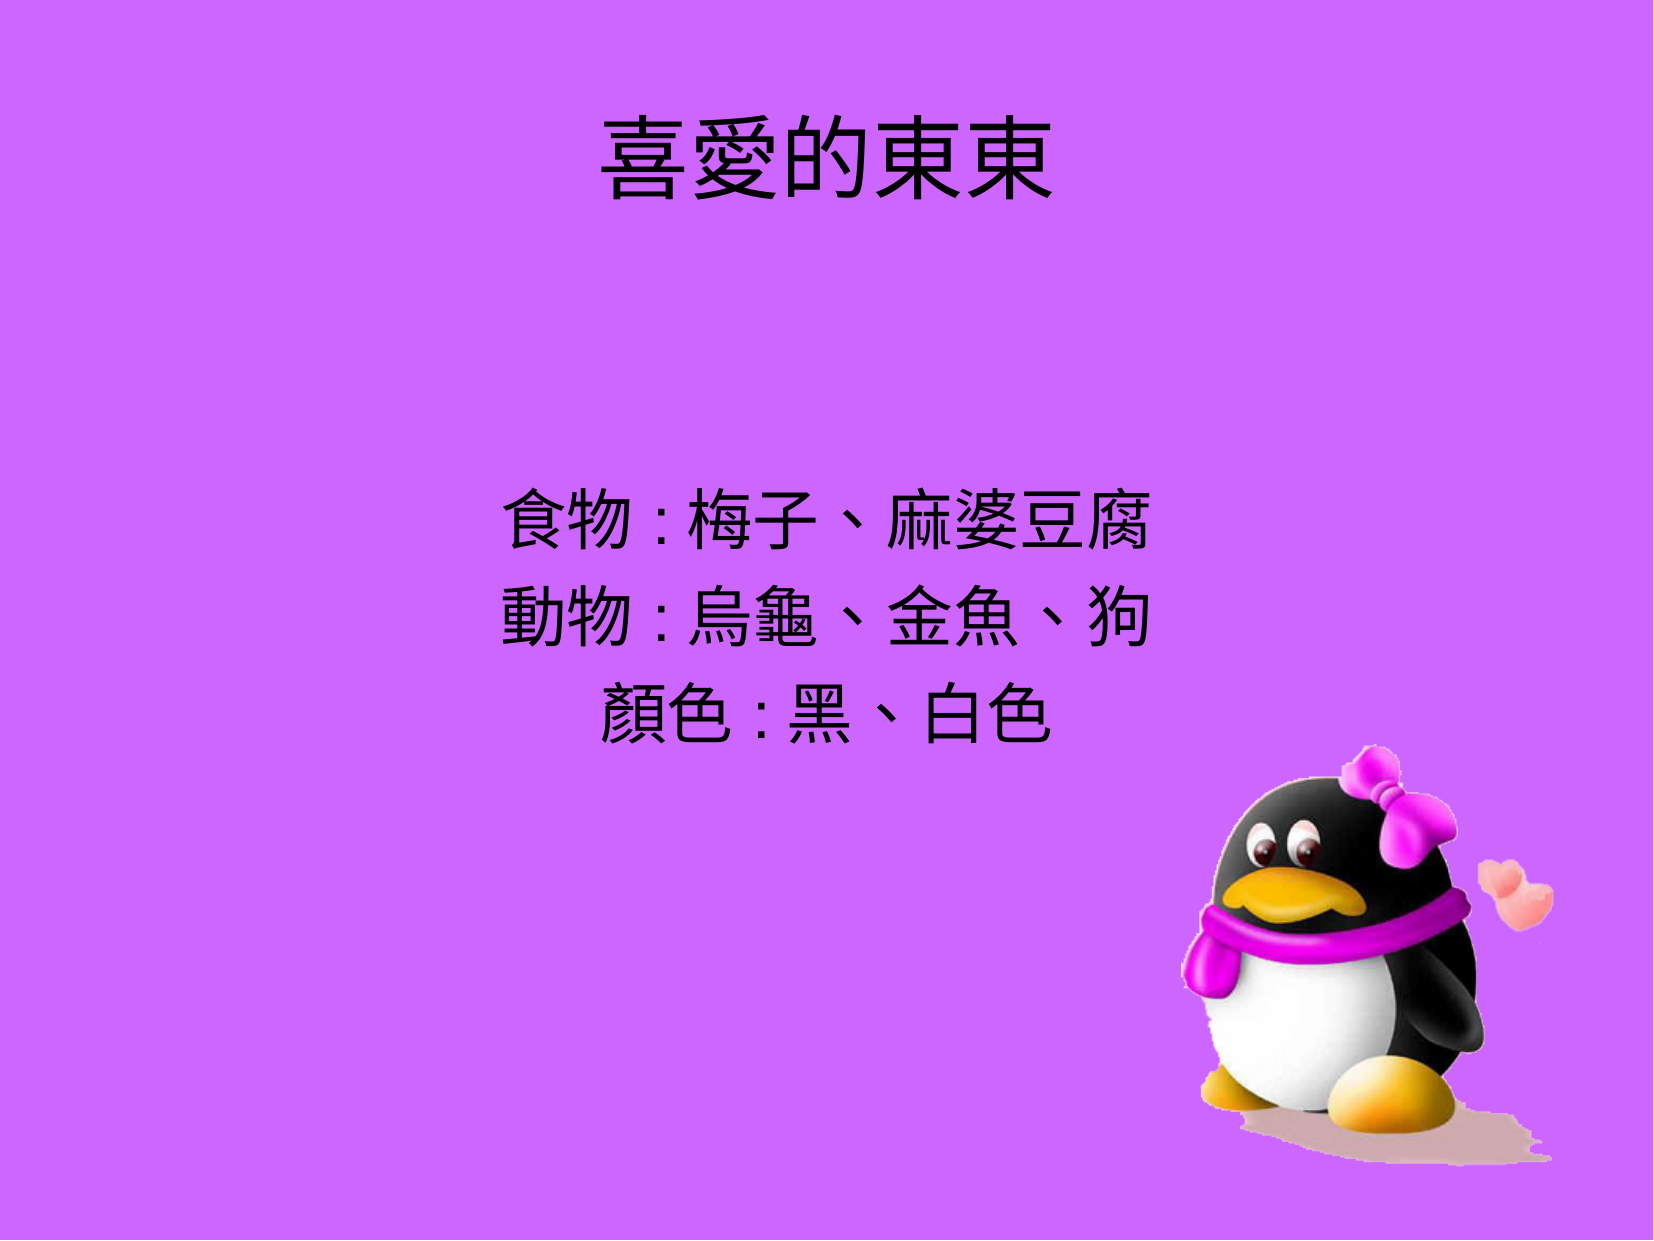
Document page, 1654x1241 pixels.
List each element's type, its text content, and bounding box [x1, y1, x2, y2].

title 喜愛的東東 [82, 49, 1571, 257]
picture [1181, 1010, 1555, 1170]
subtitle 食物:梅子、麻婆豆腐 動物:烏龜、金魚、狗 顏色:黑、白色 [82, 290, 1571, 1010]
